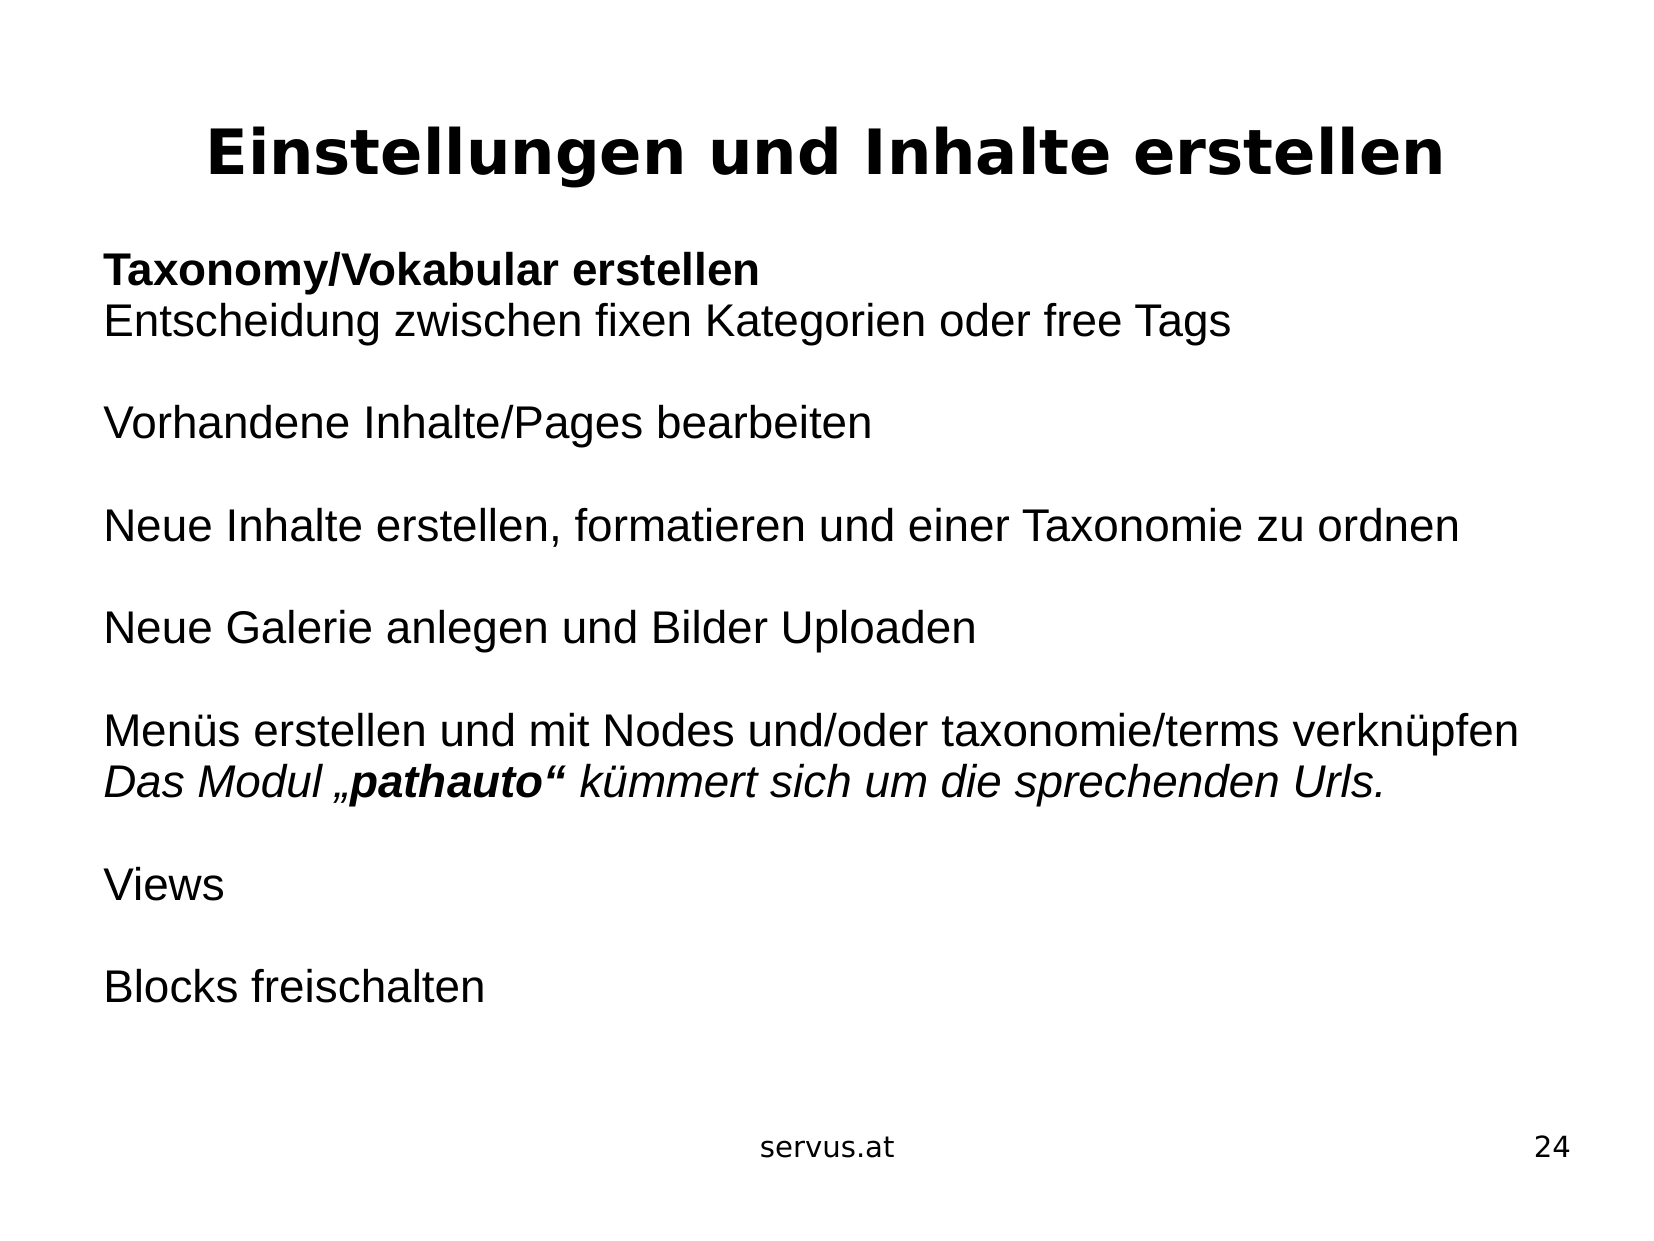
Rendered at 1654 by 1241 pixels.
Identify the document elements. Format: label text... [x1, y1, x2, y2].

title Einstellungen und Inhalte erstellen [82, 56, 1571, 250]
text_box Taxonomy/Vokabular erstellen Entscheidung zwischen fixen Kategorien oder free Tags Vorhandene Inhalte/Pages bearbeiten Neue Inhalte erstellen, formatieren und einer Taxonomie zu ordnen Neue Galerie anlegen und Bilder Uploaden Menüs erstellen und mit Nodes und/oder taxonomie/terms verknüpfen Das Modul „pathauto“ kümmert sich um die sprechenden Urls. Views Blocks freischalten [88, 236, 1595, 1241]
